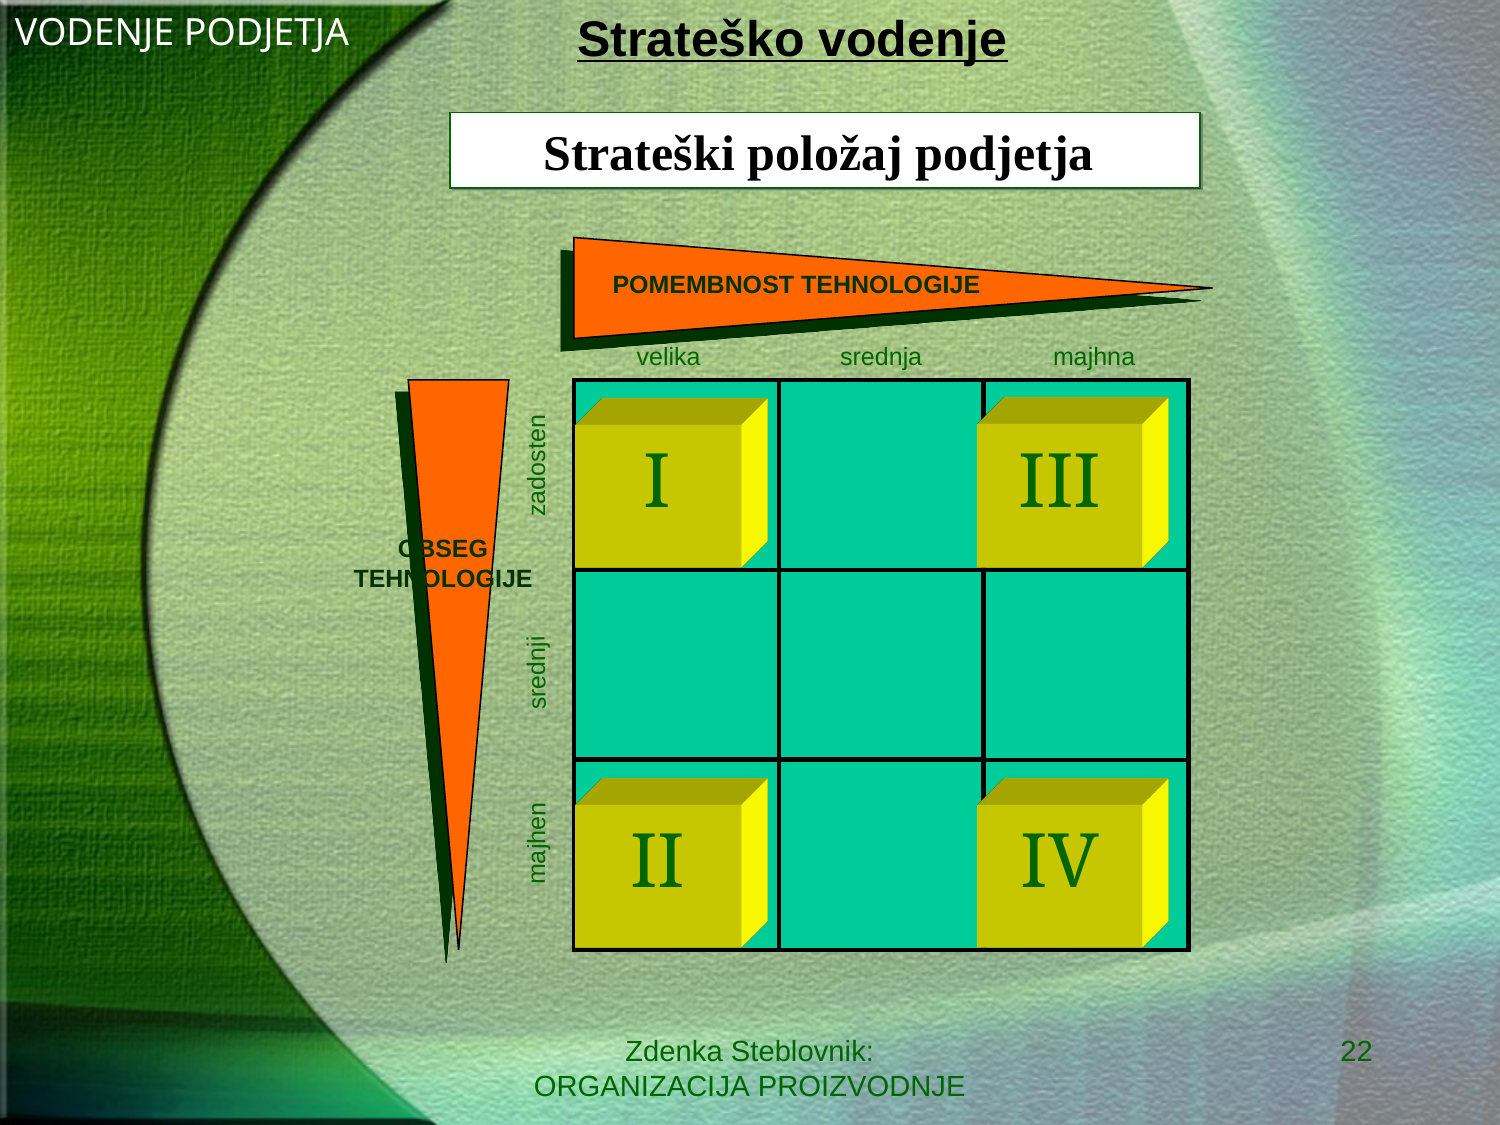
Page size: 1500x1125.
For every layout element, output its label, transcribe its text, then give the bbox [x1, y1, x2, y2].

text_box srednja [810, 332, 953, 380]
text_box [573, 237, 948, 339]
text_box OBSEG TEHNOLOGIJE [324, 525, 562, 621]
text_box Zdenka Steblovnik: ORGANIZACIJA PROIZVODNJE [512, 1025, 988, 1101]
text_box <number> [1074, 1025, 1388, 1101]
text_box velika [597, 332, 740, 379]
text_box [429, 621, 488, 951]
picture [0, 0, 1500, 1125]
text_box majhna [1023, 332, 1166, 379]
text_box [1024, 273, 1213, 303]
text_box majhen [511, 787, 560, 930]
text_box POMEMBNOST TEHNOLOGIJE [597, 261, 1024, 309]
text_box srednji [511, 611, 560, 726]
text_box [408, 379, 509, 525]
text_box [573, 379, 1189, 950]
text_box zadosten [512, 399, 571, 538]
text_box VODENJE PODJETJA [0, 0, 475, 61]
text_box Strateško vodenje [562, 24, 1338, 71]
text_box Strateški položaj podjetja [450, 112, 1201, 188]
